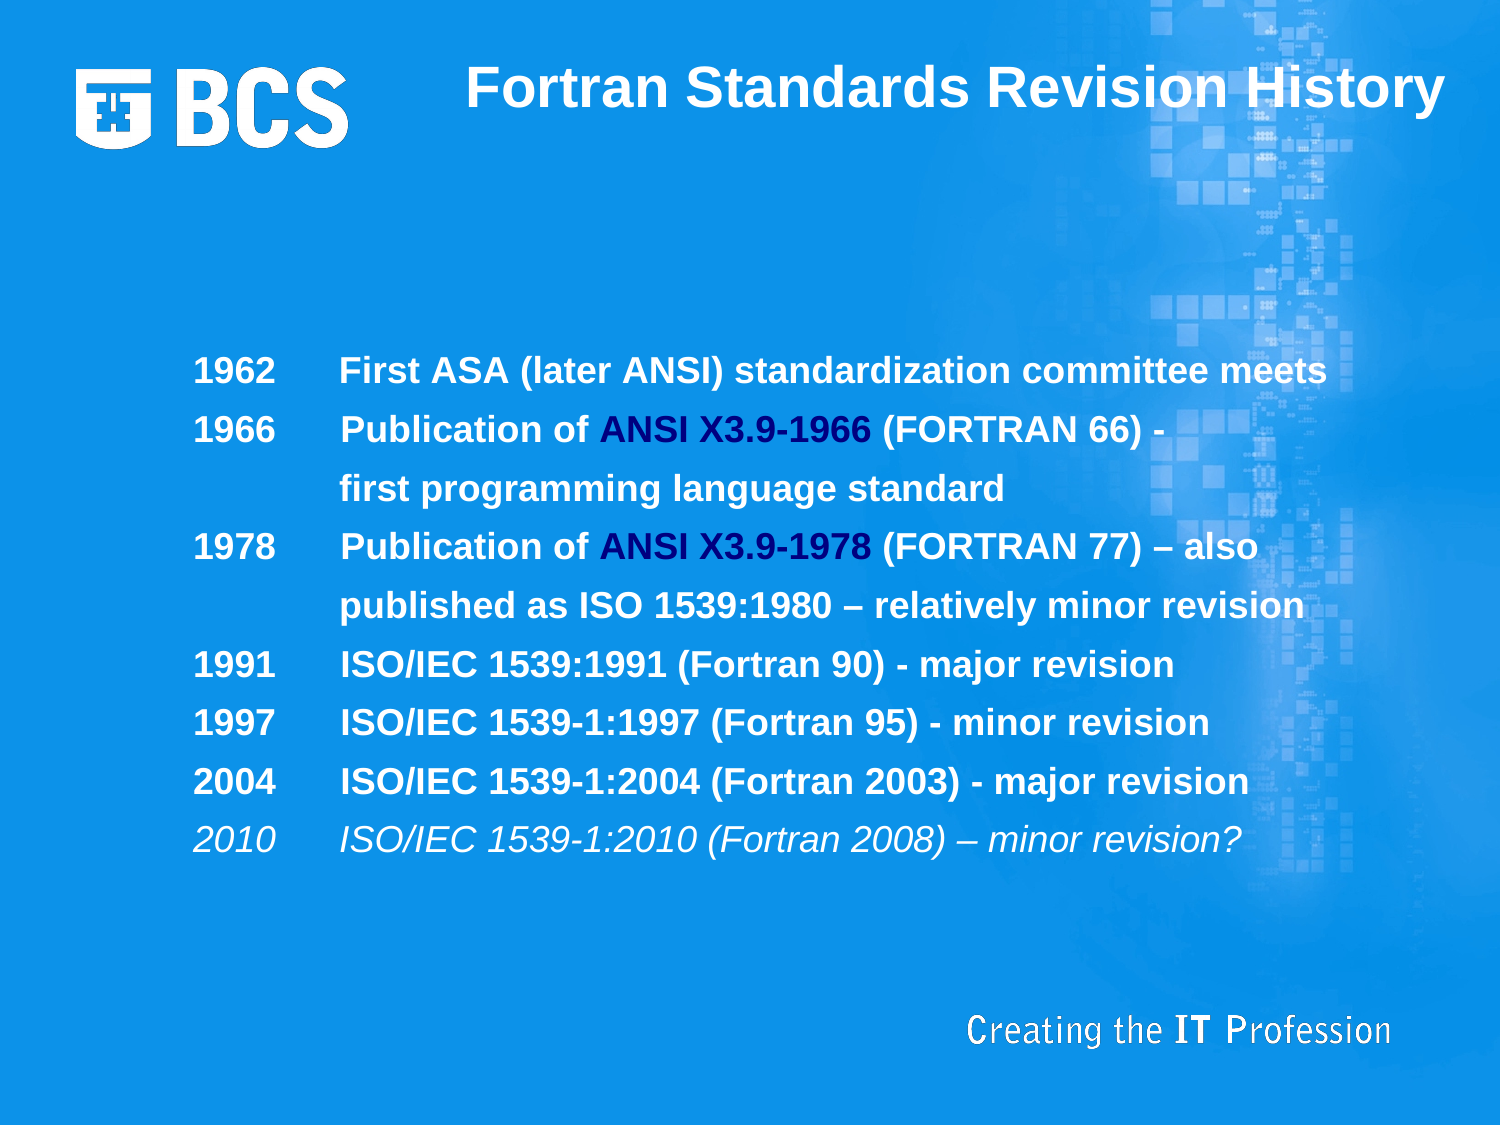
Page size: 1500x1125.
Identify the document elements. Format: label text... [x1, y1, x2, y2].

picture [0, 0, 1500, 1125]
subtitle 1962 First ASA (later ANSI) standardization committee meets 1966 Publication of ANSI X3.9-1966 (FORTRAN 66) - first programming language standard 1978 Publication of ANSI X3.9-1978 (FORTRAN 77) – also published as ISO 1539:1980 – relatively minor revision 1991 ISO/IEC 1539:1991 (Fortran 90) - major revision 1997 ISO/IEC 1539-1:1997 (Fortran 95) - minor revision 2004 ISO/IEC 1539-1:2004 (Fortran 2003) - major revision 2010 ISO/IEC 1539-1:2010 (Fortran 2008) – minor revision? [118, 177, 1357, 1034]
title Fortran Standards Revision History [436, 1, 1477, 178]
